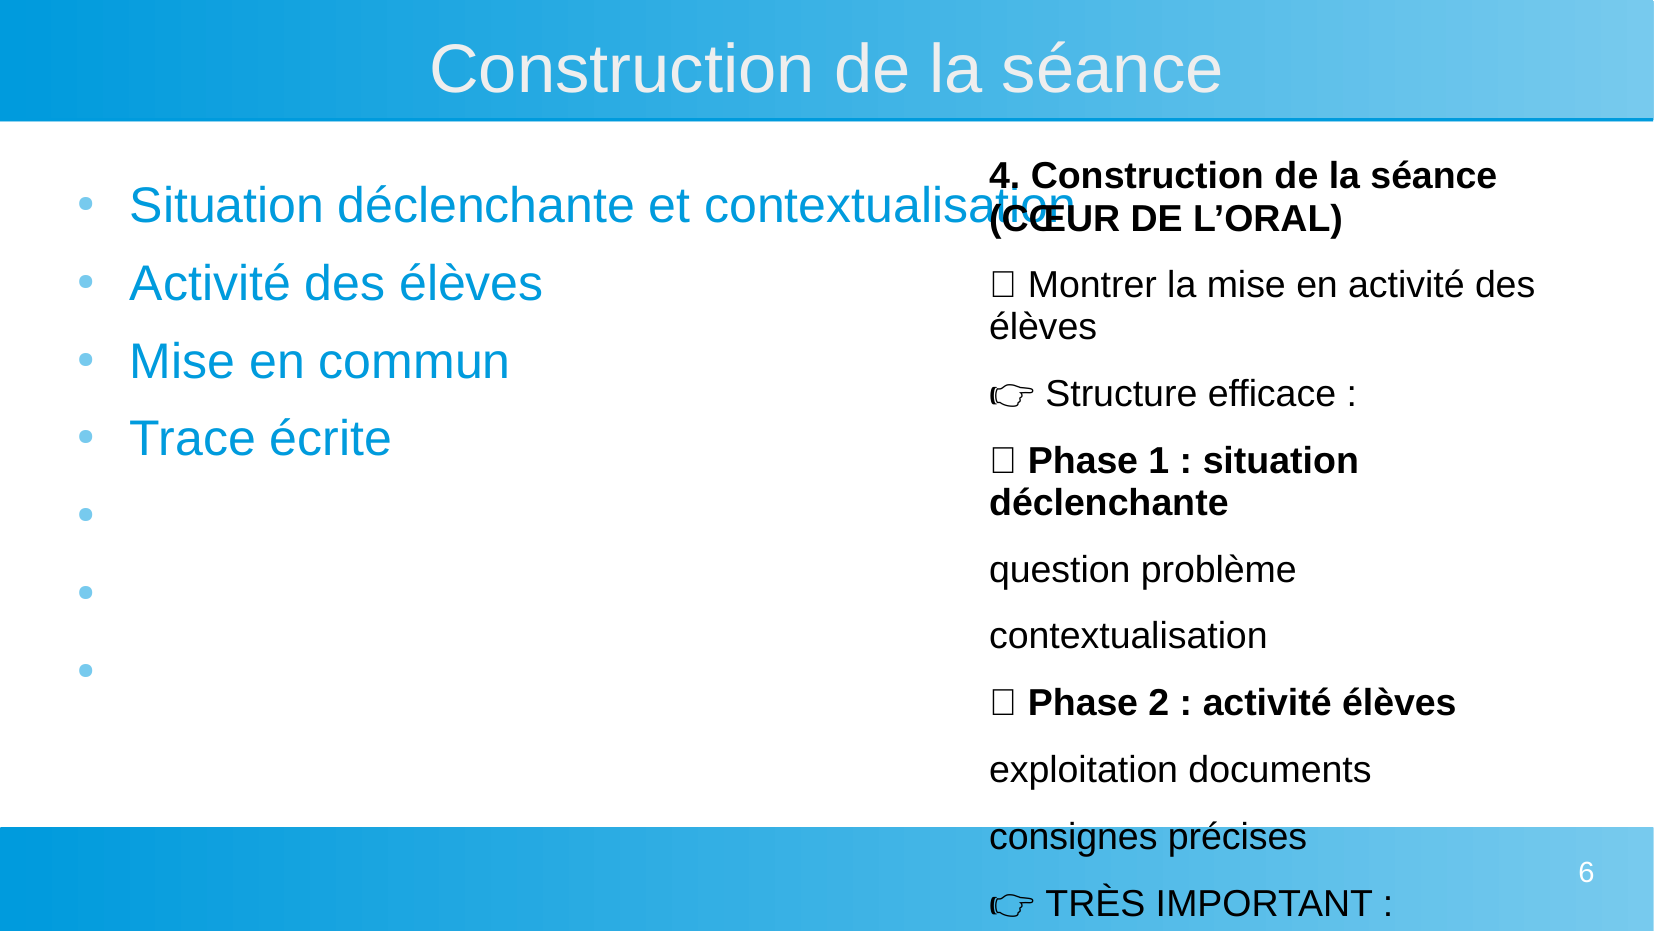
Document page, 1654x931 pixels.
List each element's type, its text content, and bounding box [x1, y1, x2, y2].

title Construction de la séance [59, 29, 1595, 108]
list Situation déclenchante et contextualisation Activité des élèves Mise en commun Trace écrite [59, 177, 974, 768]
text_box 4. Construction de la séance (CŒUR DE L’ORAL) 🎯 Montrer la mise en activité des élèves 👉 Structure efficace : 🔹 Phase 1 : situation déclenchante question problème contextualisation 🔹 Phase 2 : activité élèves exploitation documents consignes précises 👉 TRÈS IMPORTANT : 👉 dire ce que font les élèves, pas le prof 🔹 Phase 3 : mise en commun confrontation structuration 🔹 Phase 4 : trace écrite synthèse construite 📌 Rapport jury : centrer sur l’activité des élèves [974, 147, 1625, 931]
